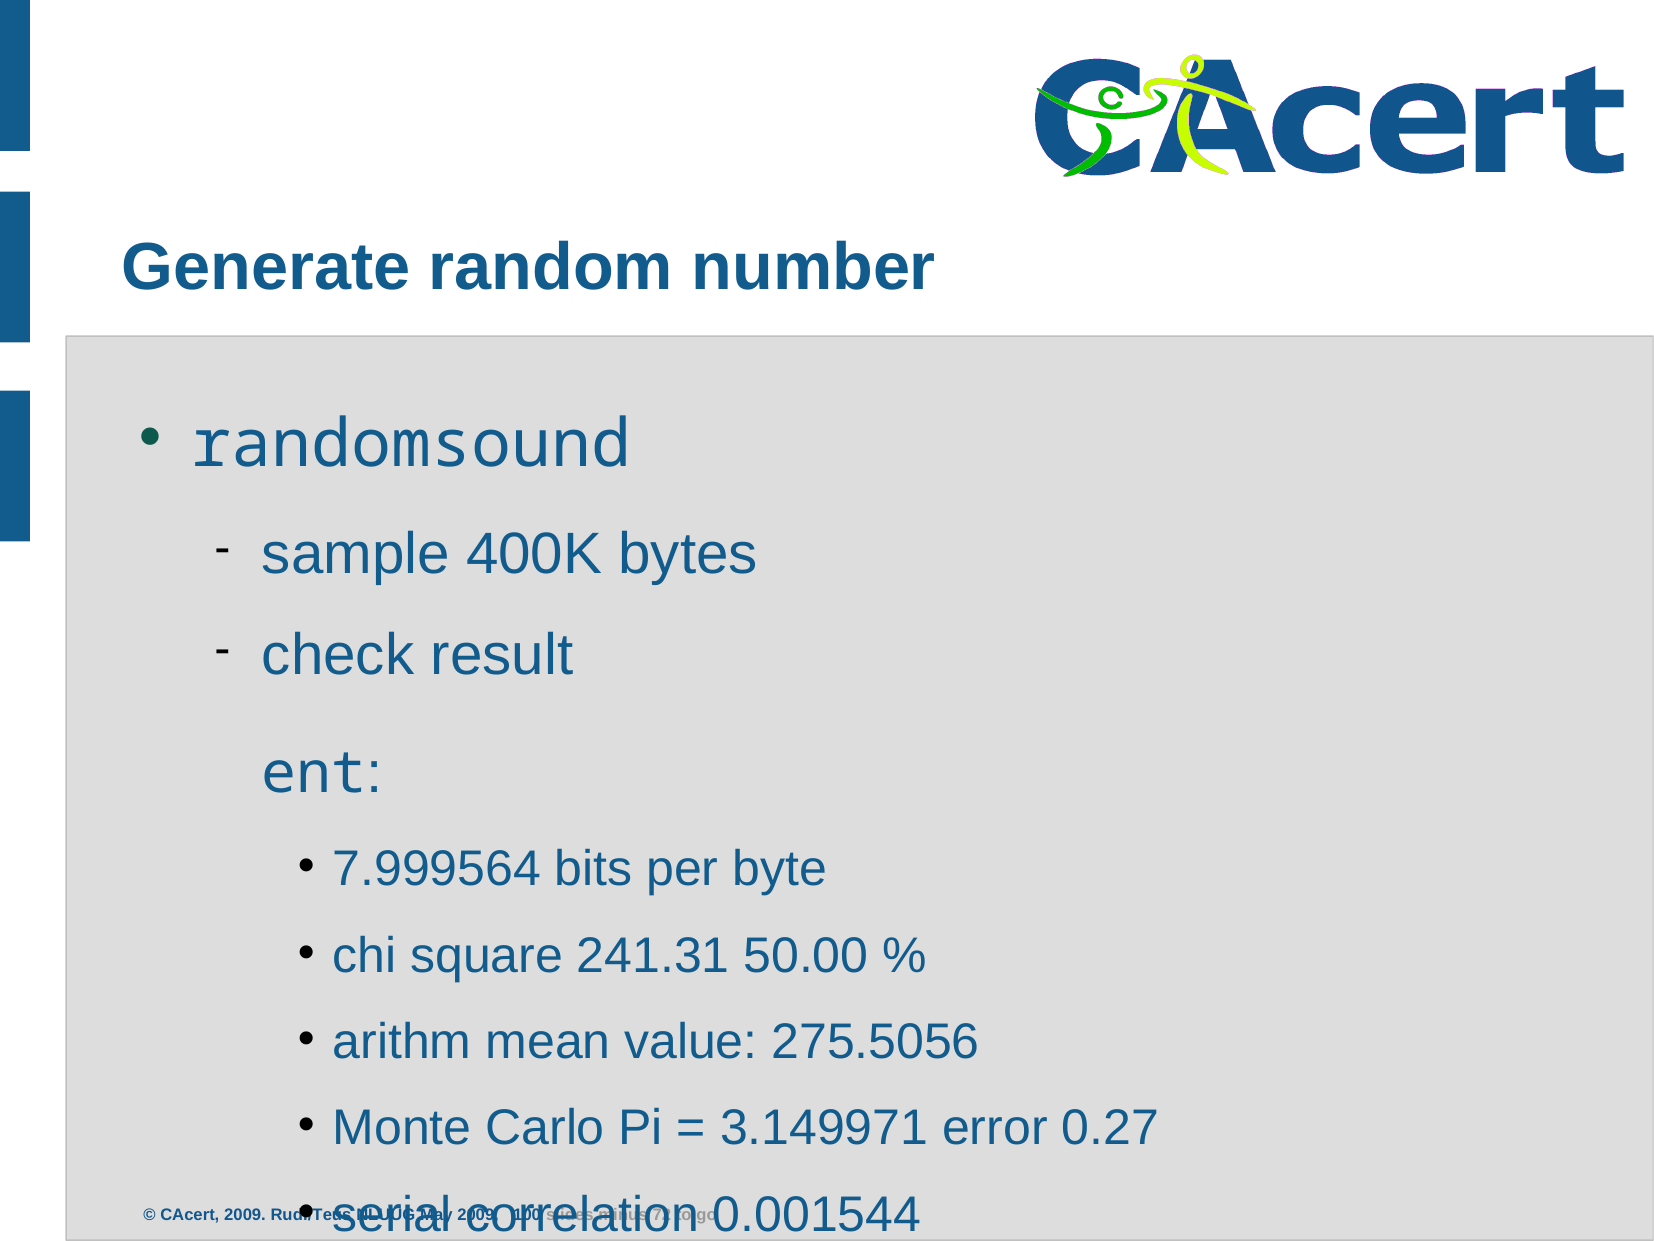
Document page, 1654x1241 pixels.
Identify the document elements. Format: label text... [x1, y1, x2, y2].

list randomsound sample 400K bytes check result ent: 7.999564 bits per byte chi square 241.31 50.00 % arithm mean value: 275.5056 Monte Carlo Pi = 3.149971 error 0.27 serial correlation 0.001544 [121, 344, 1594, 1241]
picture [1033, 53, 1625, 178]
title Generate random number [121, 170, 1533, 323]
